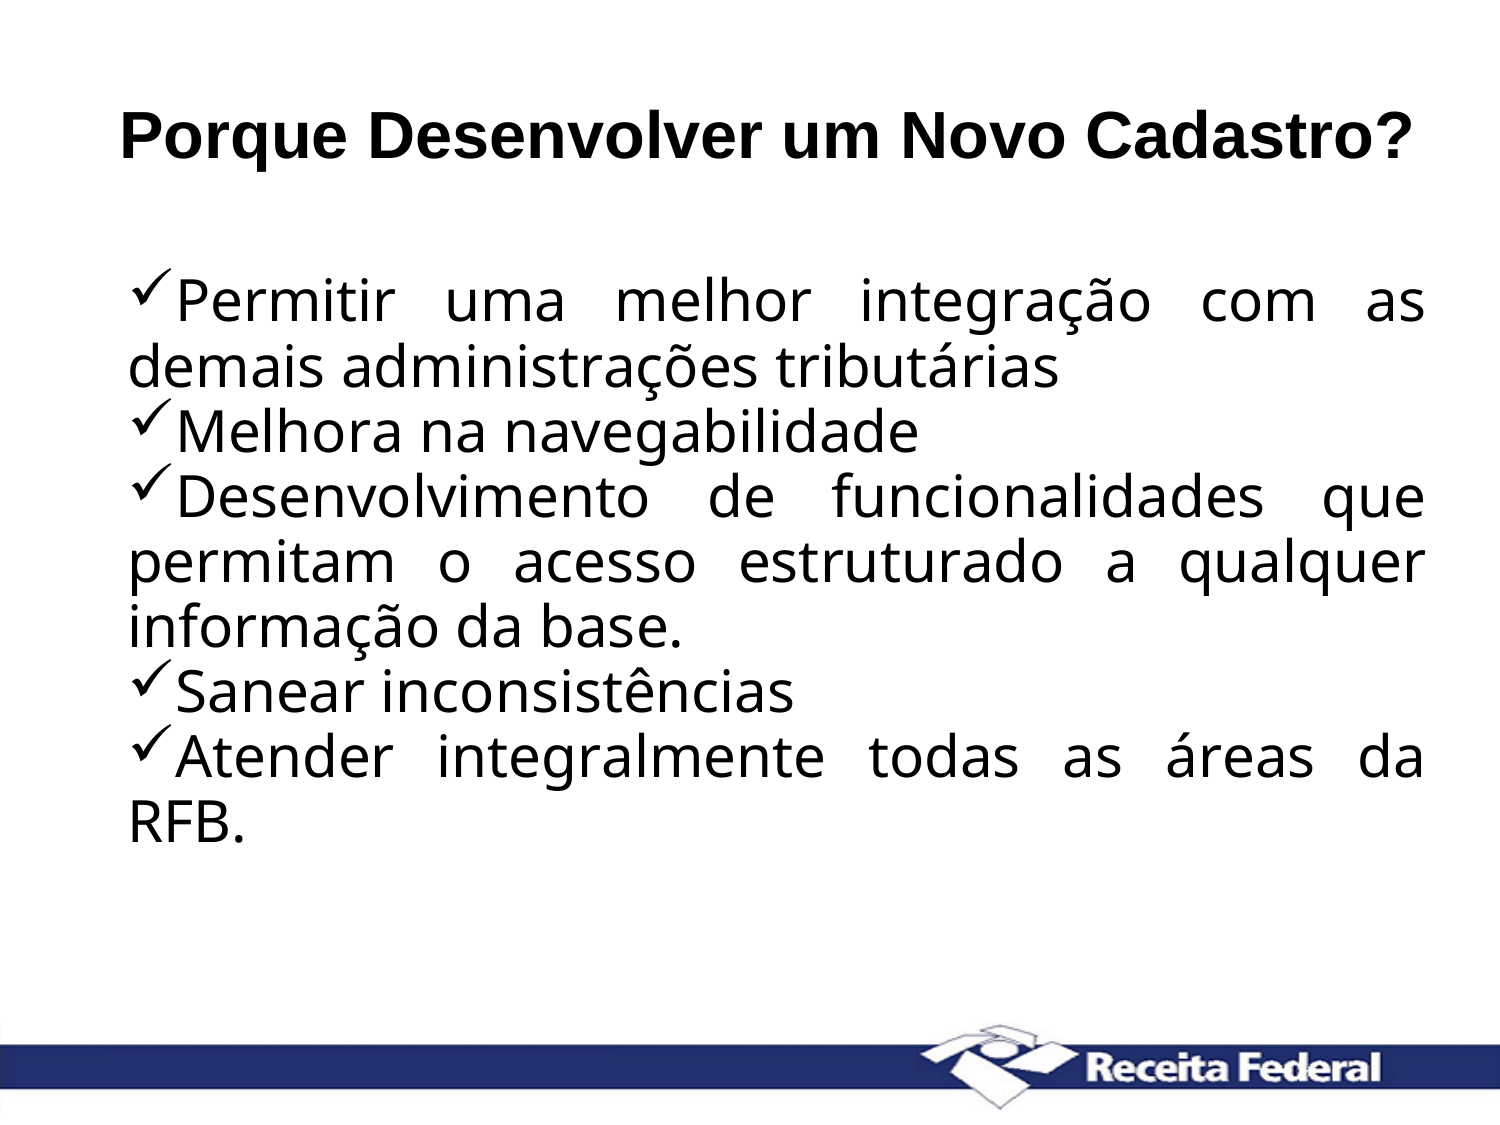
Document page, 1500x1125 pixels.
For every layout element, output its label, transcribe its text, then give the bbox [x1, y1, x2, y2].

text_box Porque Desenvolver um Novo Cadastro? [88, 41, 1447, 233]
chart [0, 1021, 1500, 1113]
text_box Permitir uma melhor integração com as demais administrações tributárias Melhora na navegabilidade Desenvolvimento de funcionalidades que permitam o acesso estruturado a qualquer informação da base. Sanear inconsistências Atender integralmente todas as áreas da RFB. [112, 262, 1442, 910]
